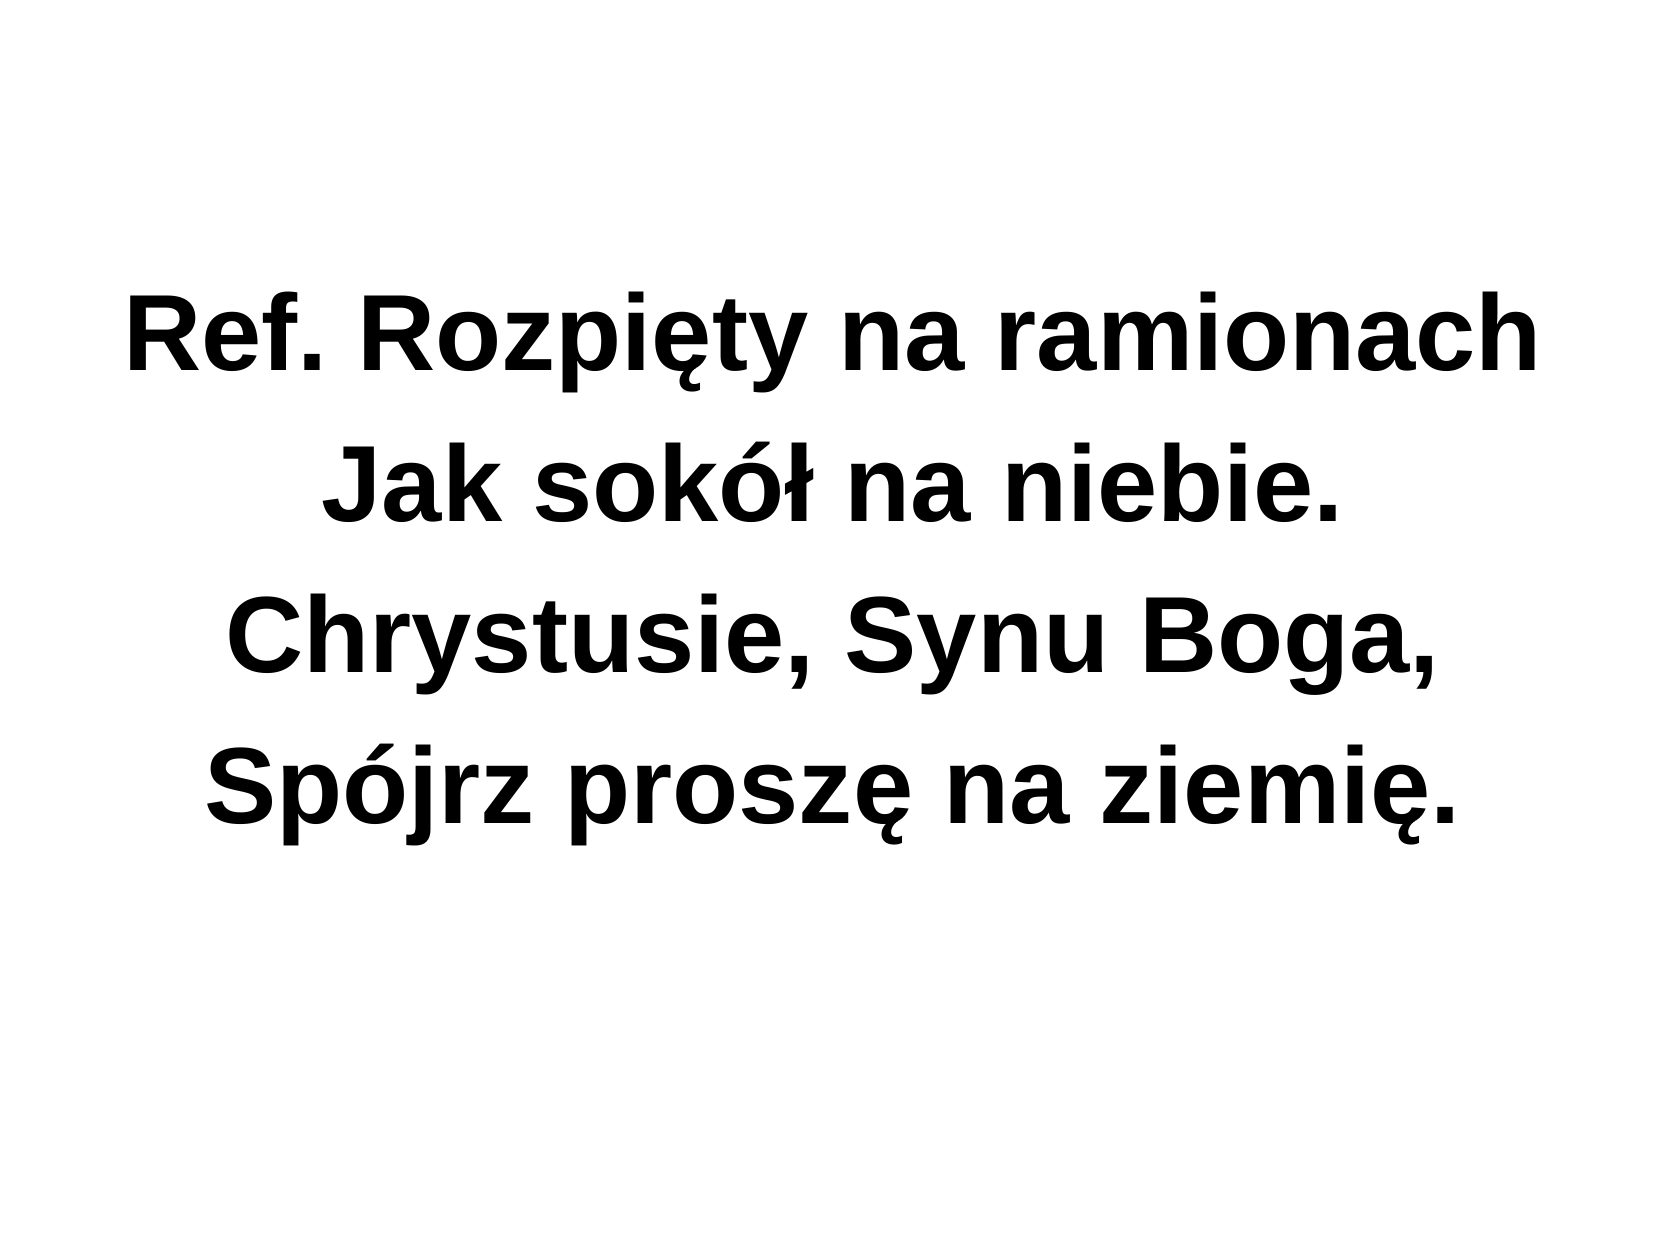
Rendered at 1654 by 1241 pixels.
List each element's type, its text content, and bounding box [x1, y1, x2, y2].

subtitle Ref. Rozpięty na ramionach Jak sokół na niebie. Chrystusie, Synu Boga, Spójrz proszę na ziemię. [11, 0, 1654, 1241]
